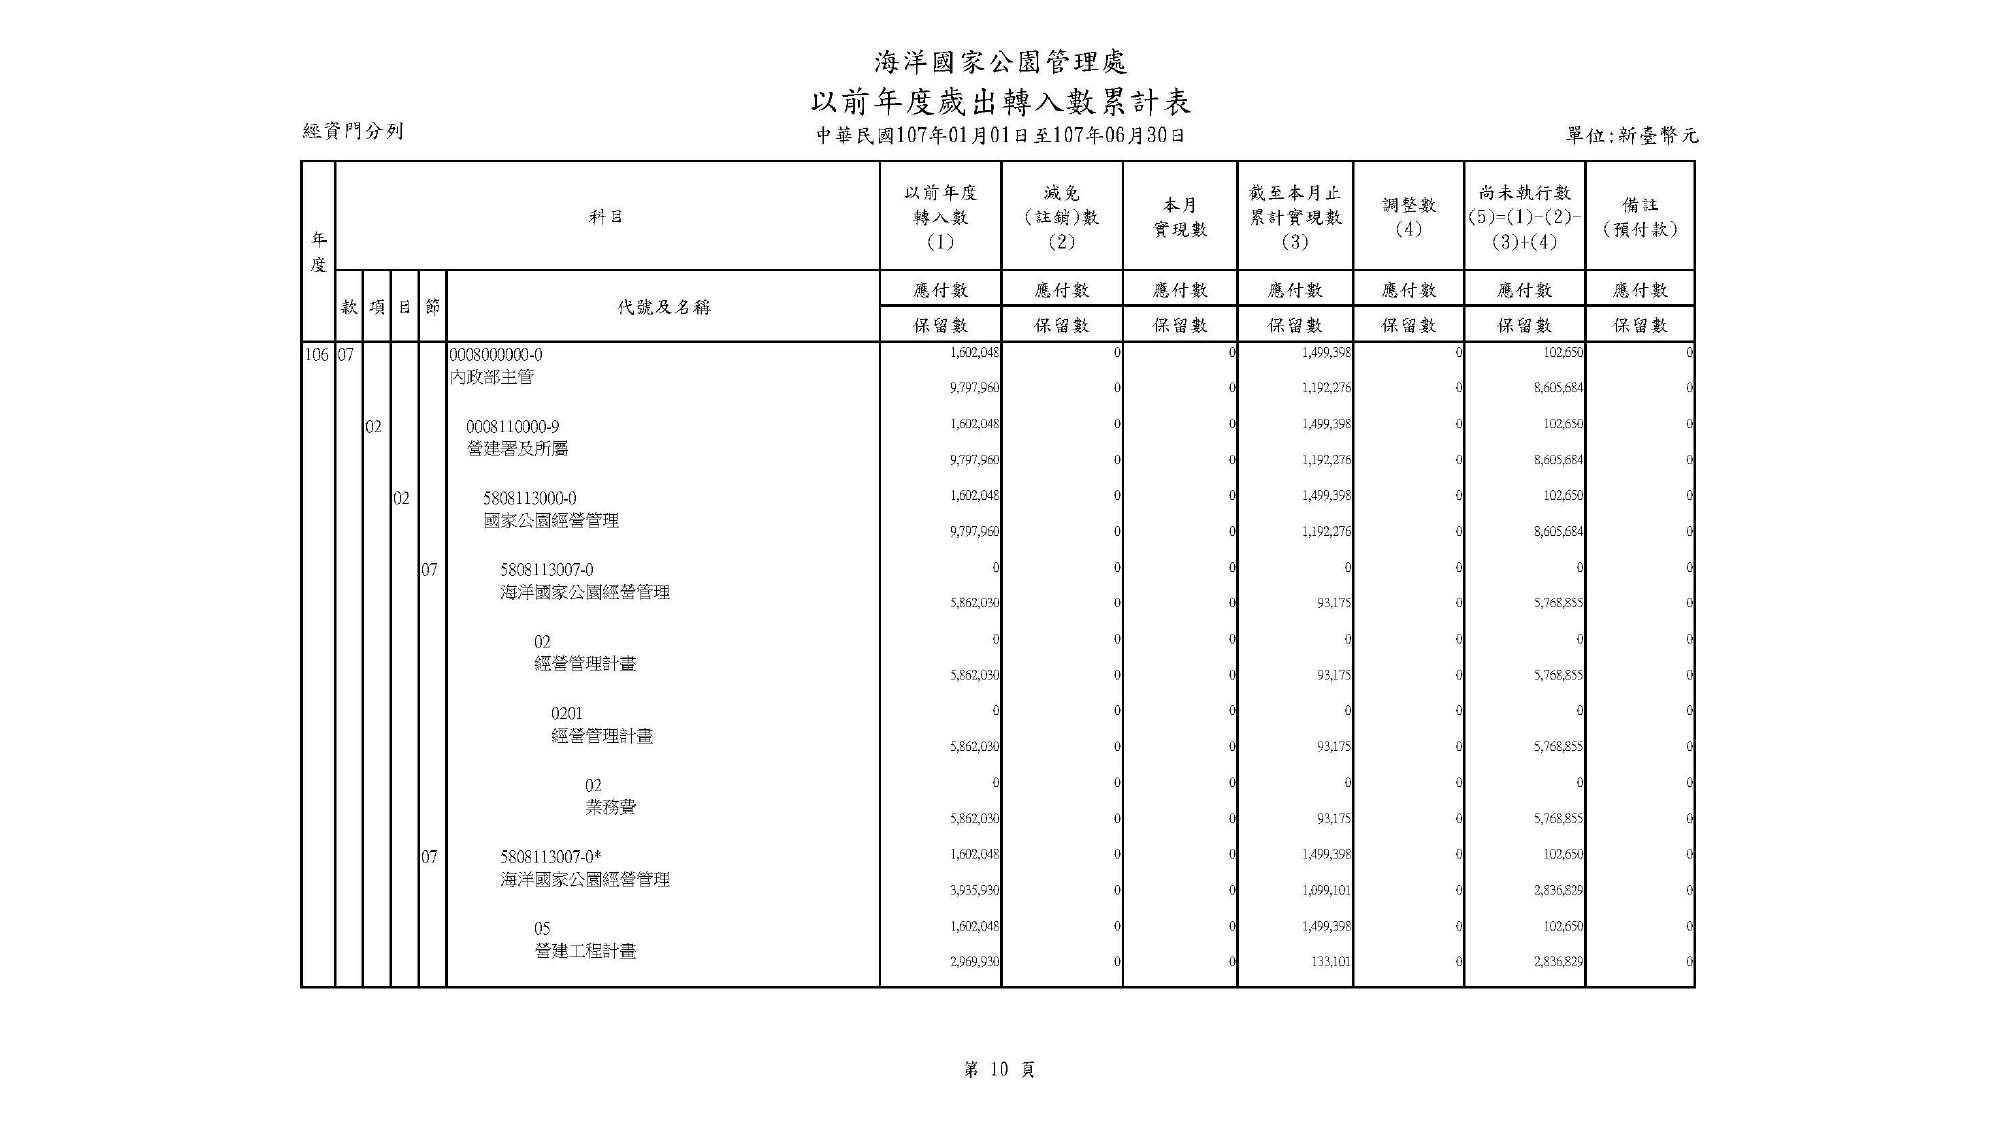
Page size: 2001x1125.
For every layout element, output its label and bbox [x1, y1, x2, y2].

picture [204, 0, 1796, 1125]
